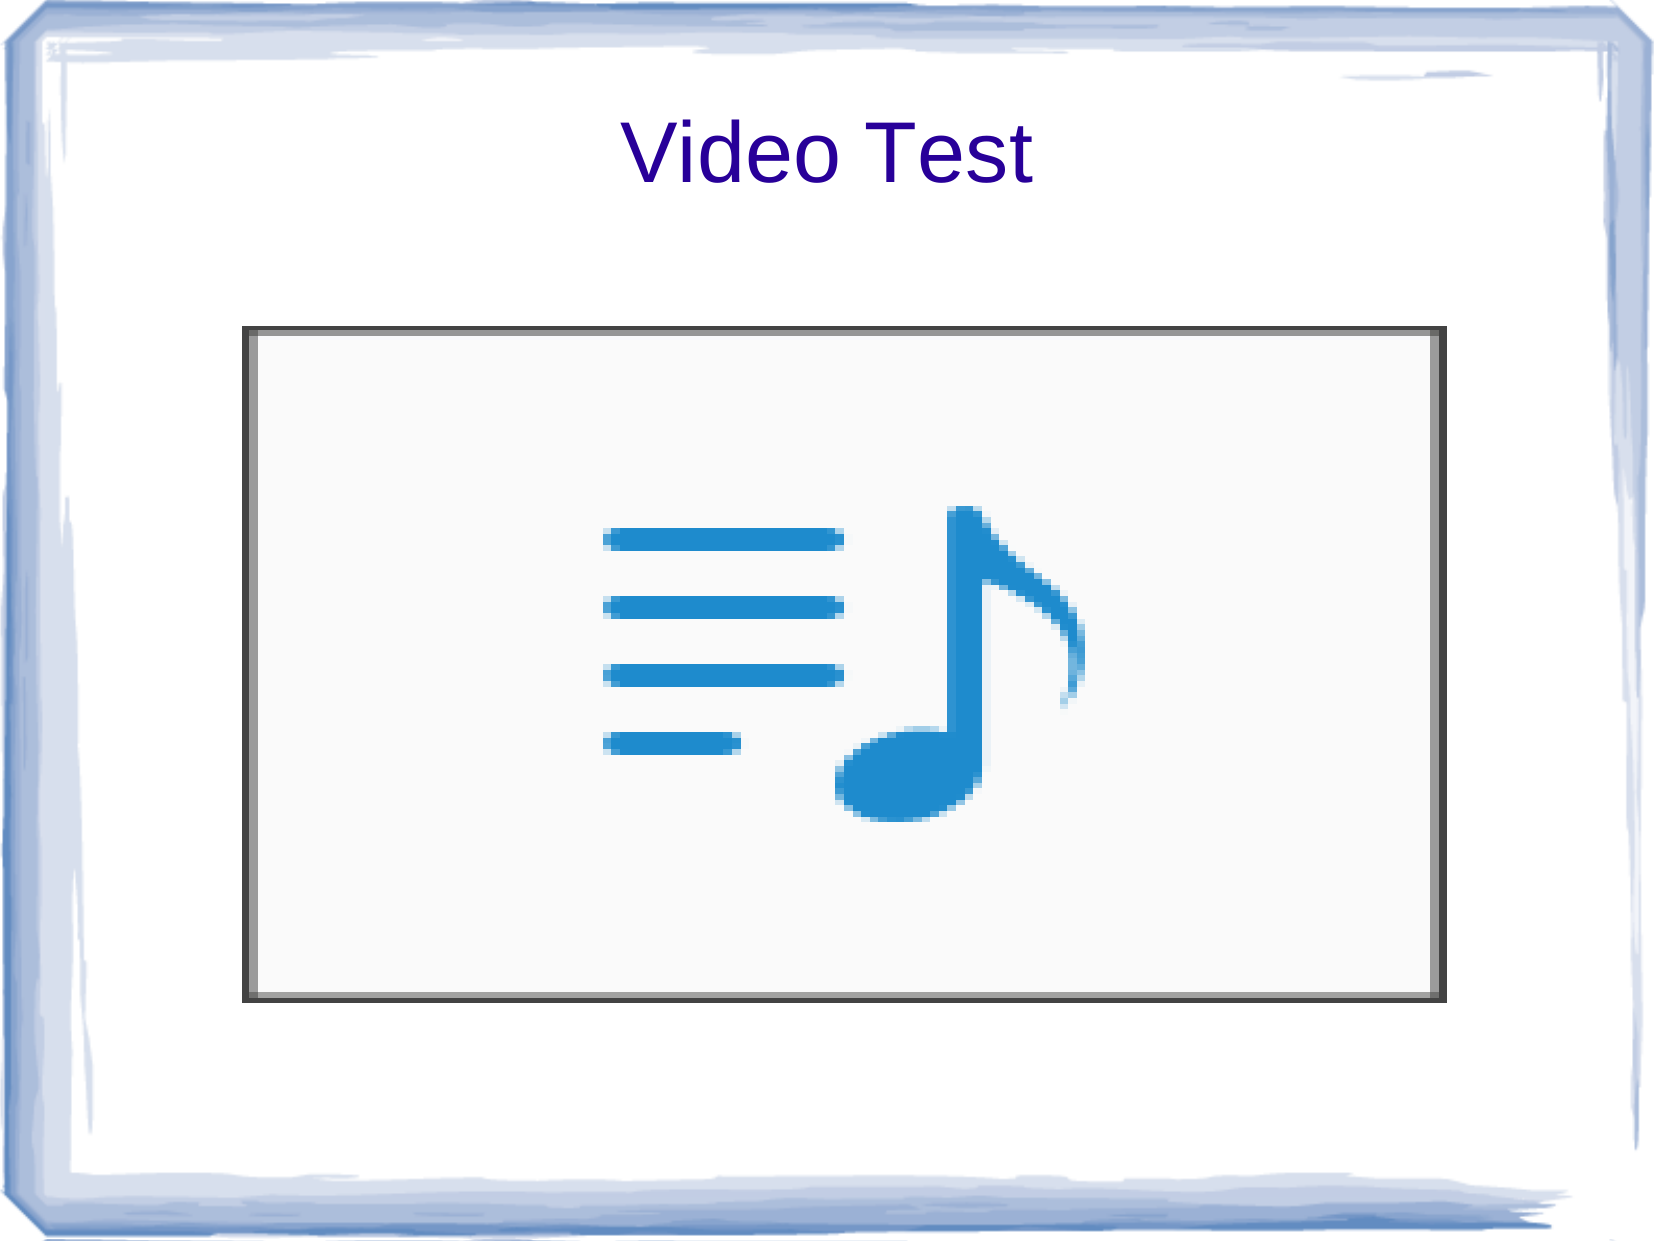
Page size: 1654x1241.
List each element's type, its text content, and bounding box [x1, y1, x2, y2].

picture [0, 0, 1654, 1241]
title Video Test [82, 49, 1571, 257]
text_box [240, 324, 1449, 1004]
